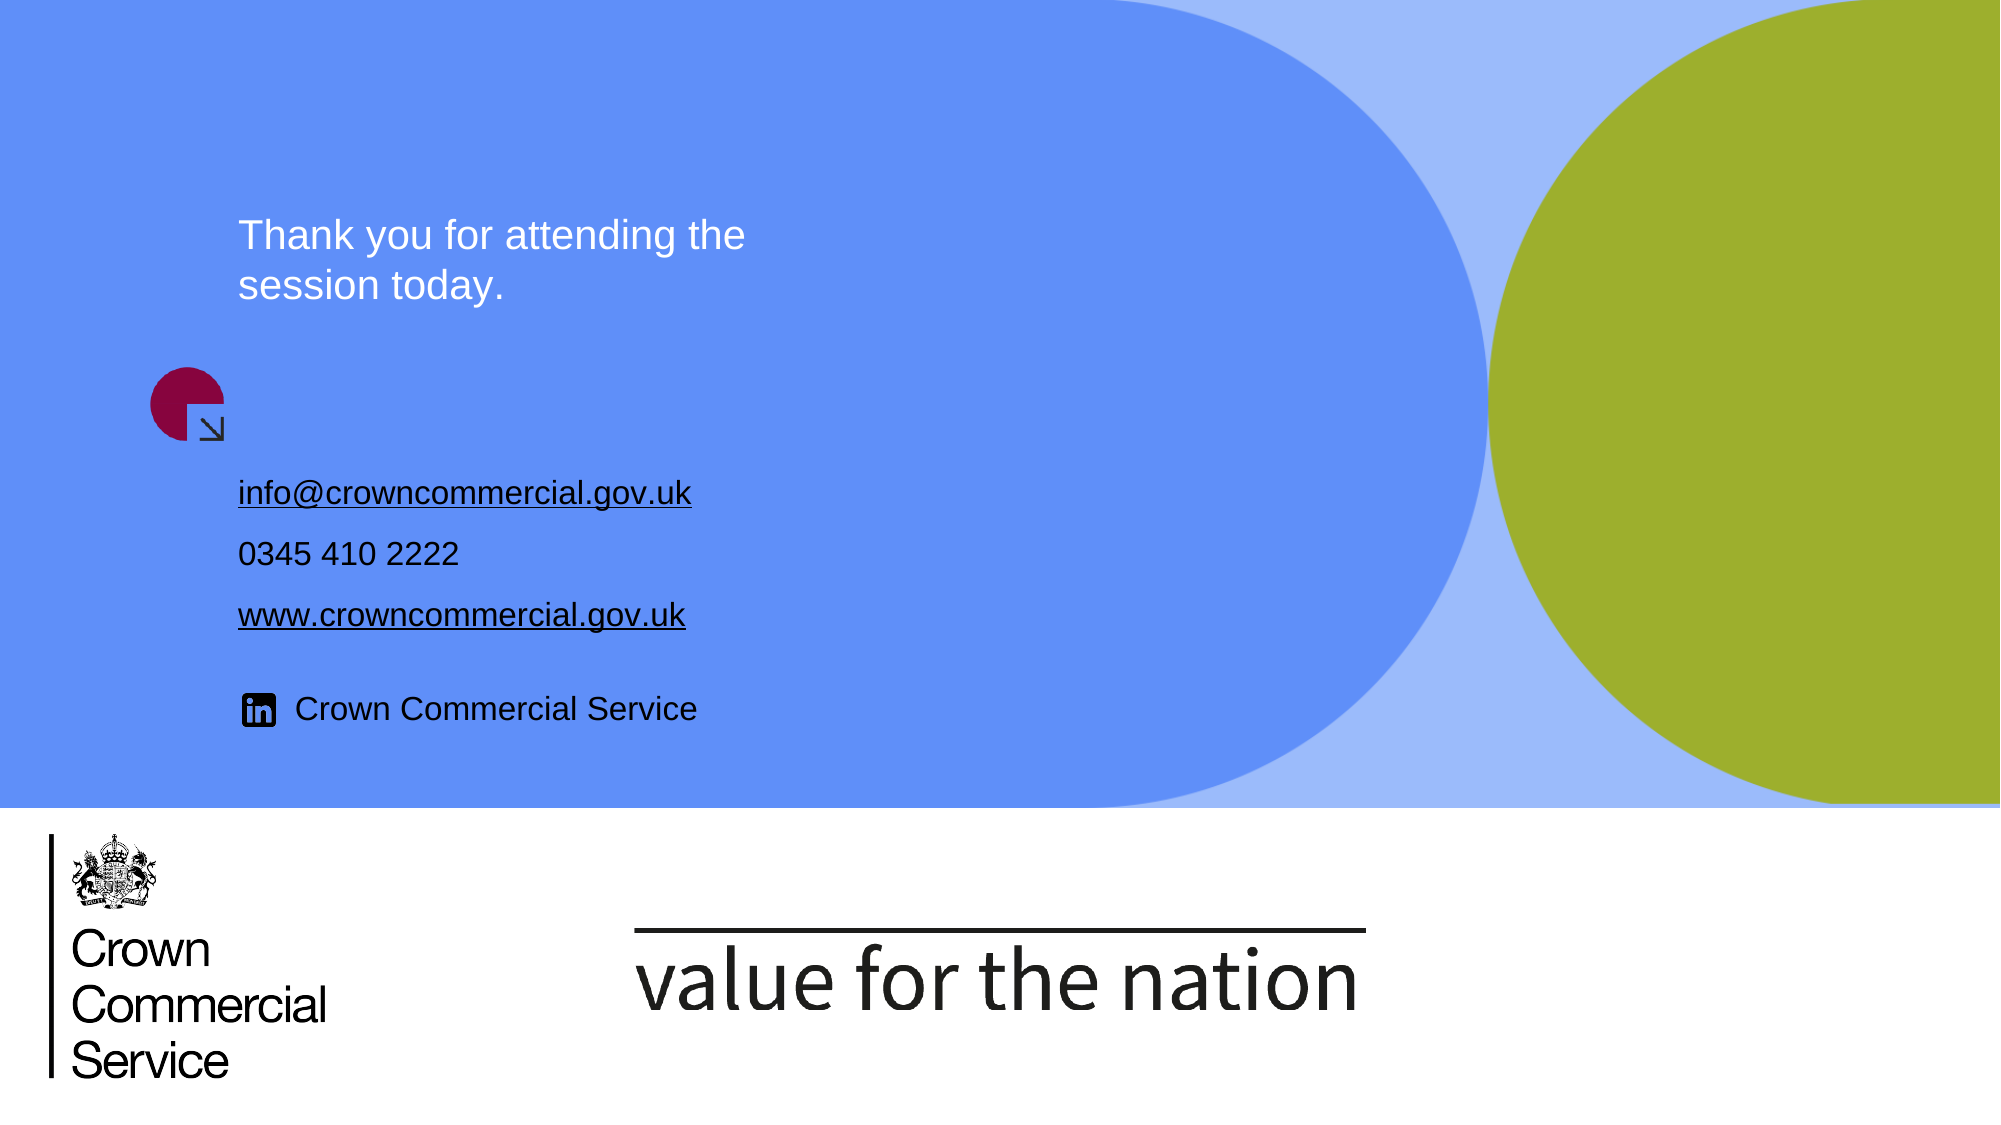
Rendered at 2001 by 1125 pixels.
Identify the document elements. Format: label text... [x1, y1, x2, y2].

title Thank you for attending the session today. [238, 140, 867, 378]
title info@crowncommercial.gov.uk 0345 410 2222 www.crowncommercial.gov.uk [238, 471, 755, 610]
